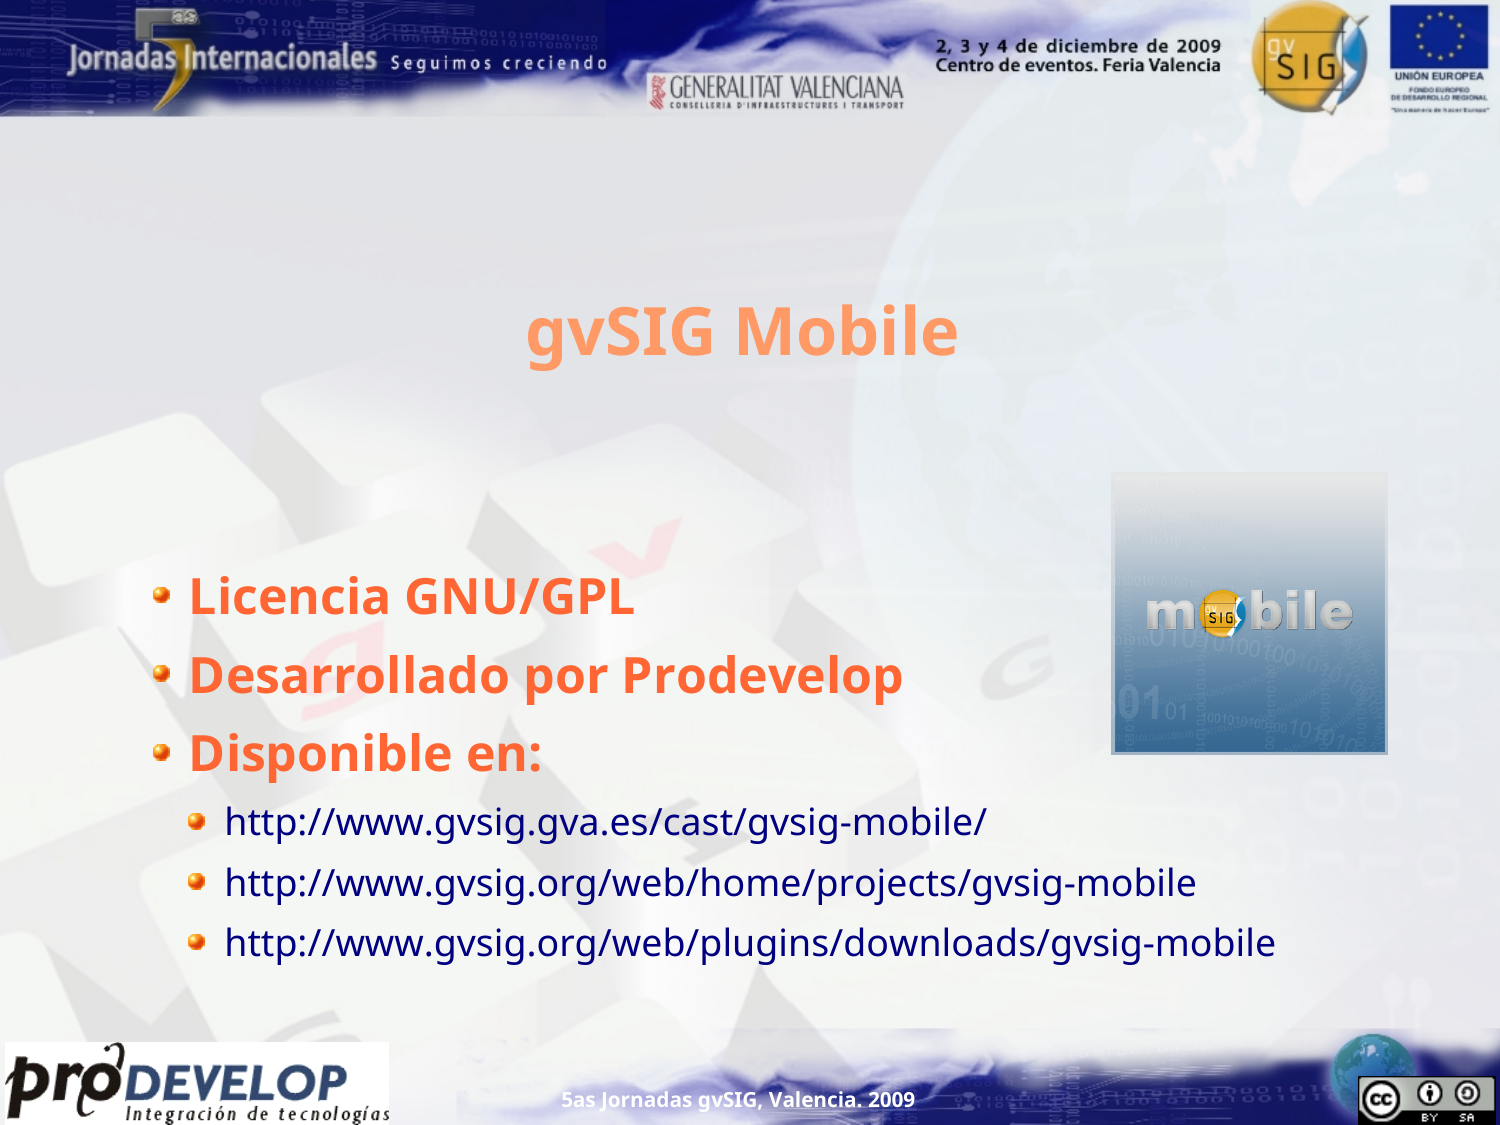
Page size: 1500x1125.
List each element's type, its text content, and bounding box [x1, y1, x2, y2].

picture [0, 0, 1500, 1125]
title gvSIG Mobile [59, 236, 1410, 424]
list Licencia GNU/GPL Desarrollado por Prodevelop Disponible en: http://www.gvsig.gva.es/cast/gvsig-mobile/ http://www.gvsig.org/web/home/projects/gvsig-mobile http://www.gvsig.org/web/plugins/downloads/gvsig-mobile [118, 561, 1359, 975]
